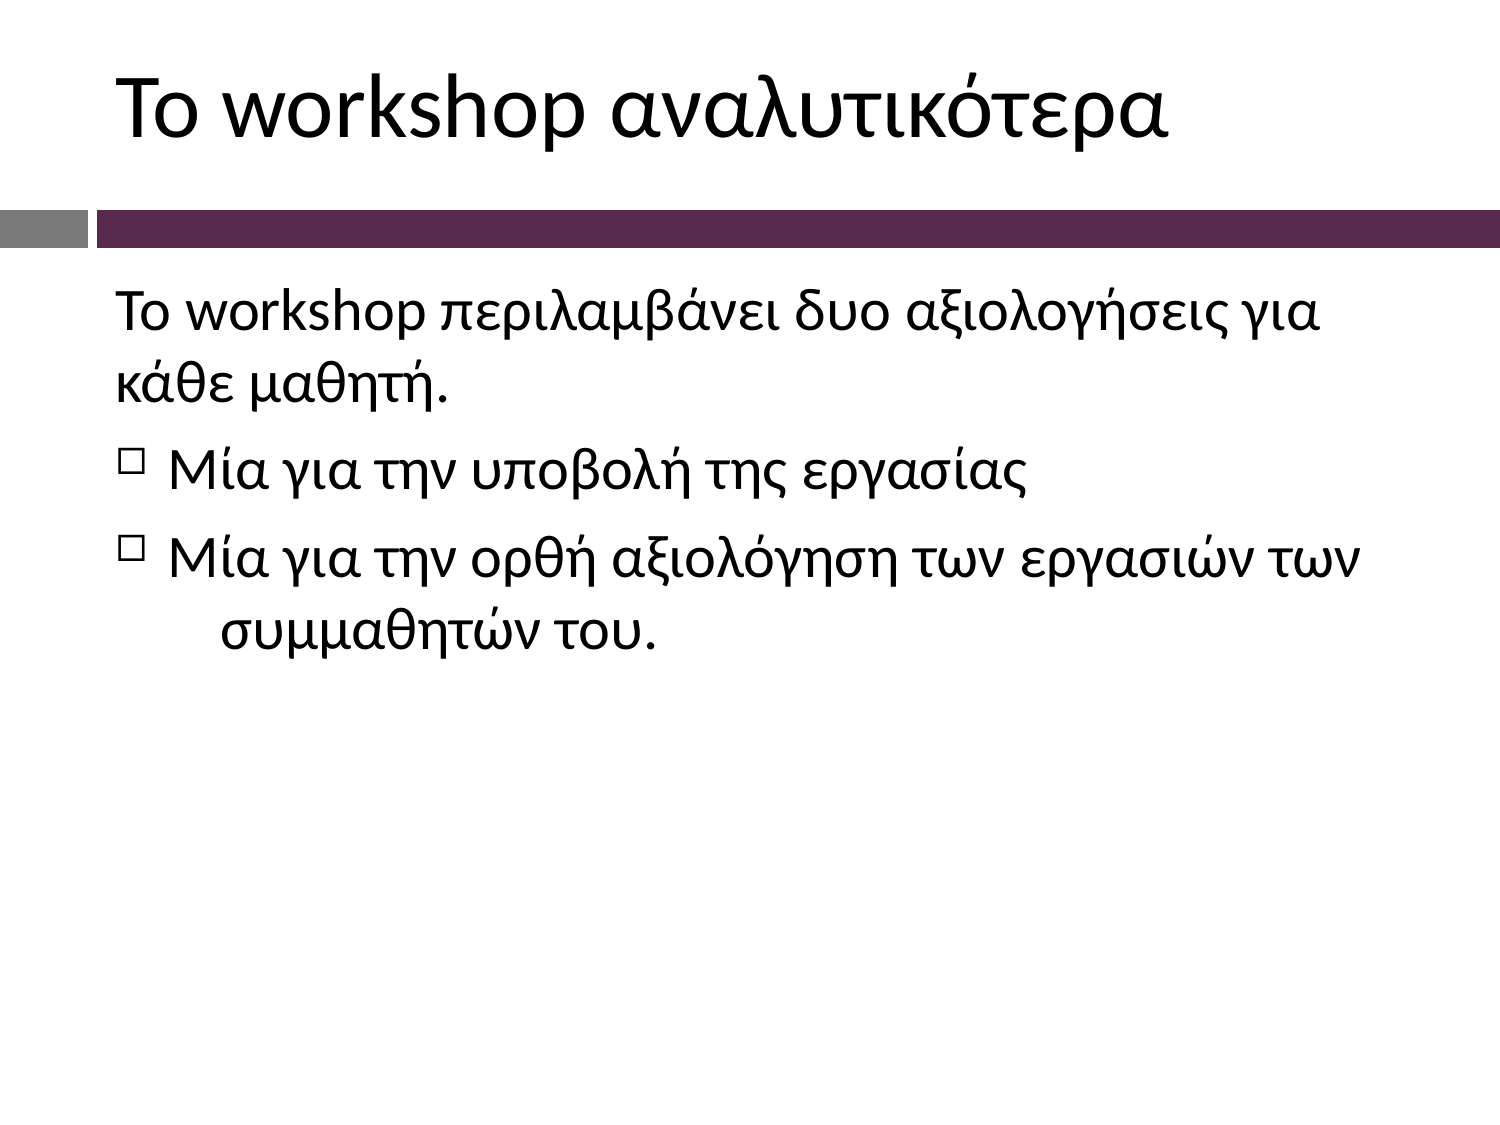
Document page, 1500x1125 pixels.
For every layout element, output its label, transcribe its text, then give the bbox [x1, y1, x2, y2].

title Το workshop αναλυτικότερα [100, 19, 1438, 182]
list Το workshop περιλαμβάνει δυο αξιολογήσεις για κάθε μαθητή. Μία για την υποβολή της εργασίας Μία για την ορθή αξιολόγηση των εργασιών των συμμαθητών του. [100, 262, 1438, 1000]
